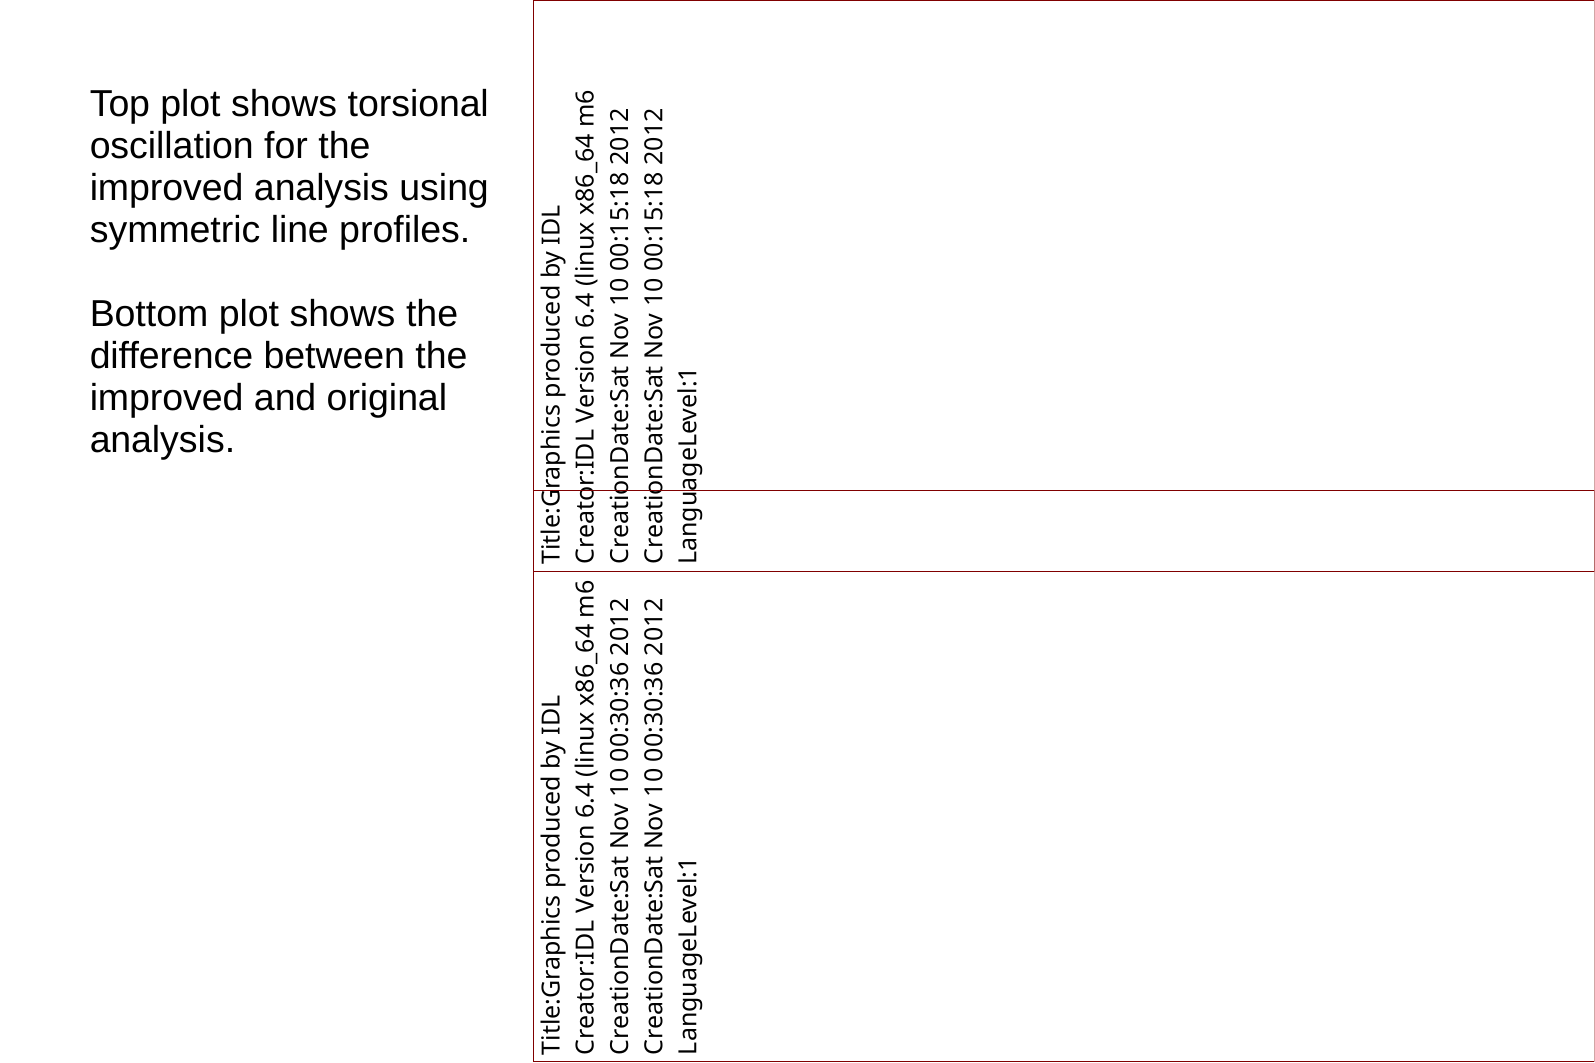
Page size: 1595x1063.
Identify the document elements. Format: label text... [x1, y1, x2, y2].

text_box Top plot shows torsional oscillation for the improved analysis using symmetric line profiles. Bottom plot shows the difference between the improved and original analysis. [75, 75, 526, 468]
picture [531, 0, 1595, 1063]
